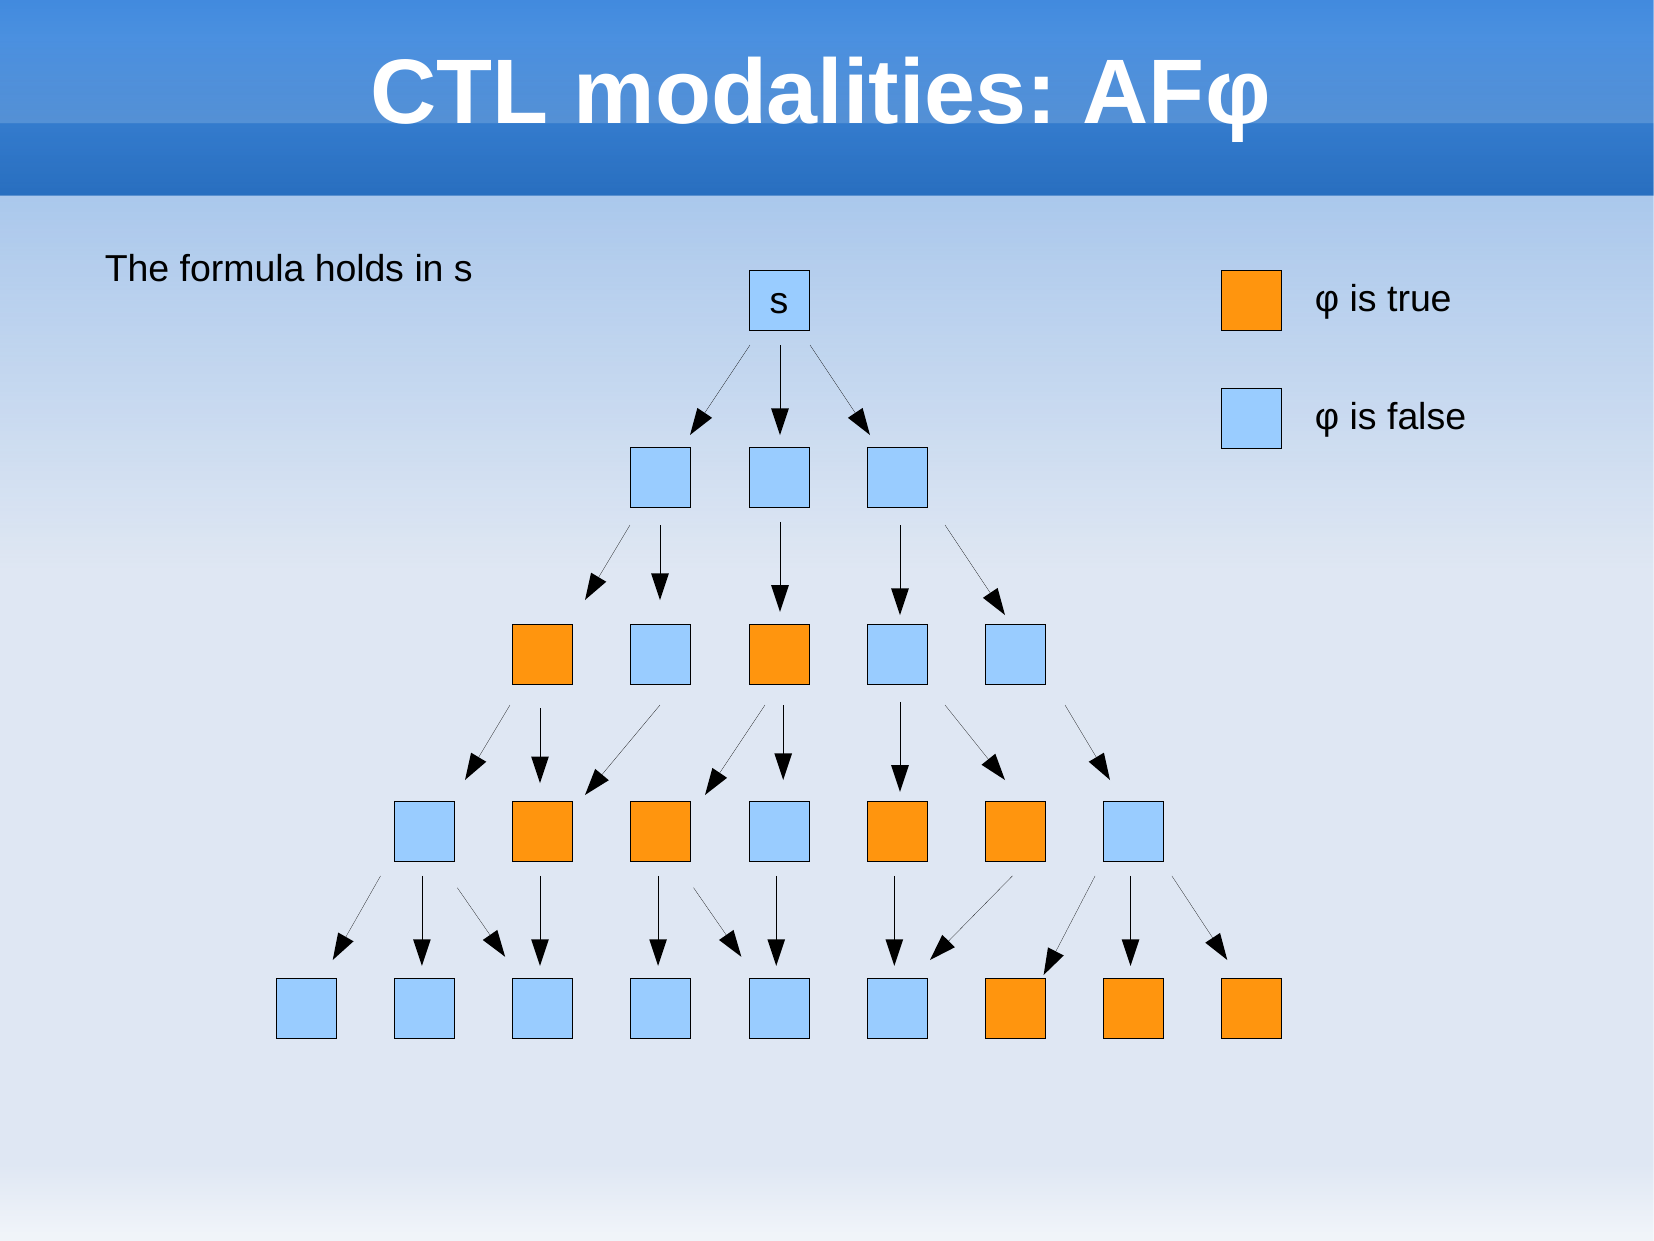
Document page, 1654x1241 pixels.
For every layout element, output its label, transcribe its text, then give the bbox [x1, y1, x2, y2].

text_box [749, 978, 810, 1039]
text_box [394, 801, 455, 862]
text_box [1221, 270, 1282, 331]
text_box [1103, 801, 1164, 862]
text_box [512, 801, 573, 862]
text_box [630, 801, 691, 862]
text_box [630, 447, 691, 508]
text_box [1221, 978, 1282, 1039]
title CTL modalities: AFφ [76, 0, 1565, 188]
text_box φ is true [1300, 270, 1467, 327]
text_box [867, 801, 928, 862]
text_box s [749, 270, 810, 331]
text_box [630, 978, 691, 1039]
text_box [630, 624, 691, 685]
text_box [867, 978, 928, 1039]
text_box The formula holds in s [90, 240, 488, 297]
text_box [985, 801, 1046, 862]
text_box [1221, 388, 1282, 449]
text_box [749, 801, 810, 862]
text_box [276, 978, 337, 1039]
text_box [749, 624, 810, 685]
text_box [867, 447, 928, 508]
text_box φ is false [1300, 388, 1482, 445]
text_box [867, 624, 928, 685]
text_box [512, 978, 573, 1039]
picture [0, 0, 1654, 1241]
text_box [985, 978, 1046, 1039]
text_box [749, 447, 810, 508]
text_box [394, 978, 455, 1039]
text_box [512, 624, 573, 685]
text_box [1103, 978, 1164, 1039]
text_box [985, 624, 1046, 685]
